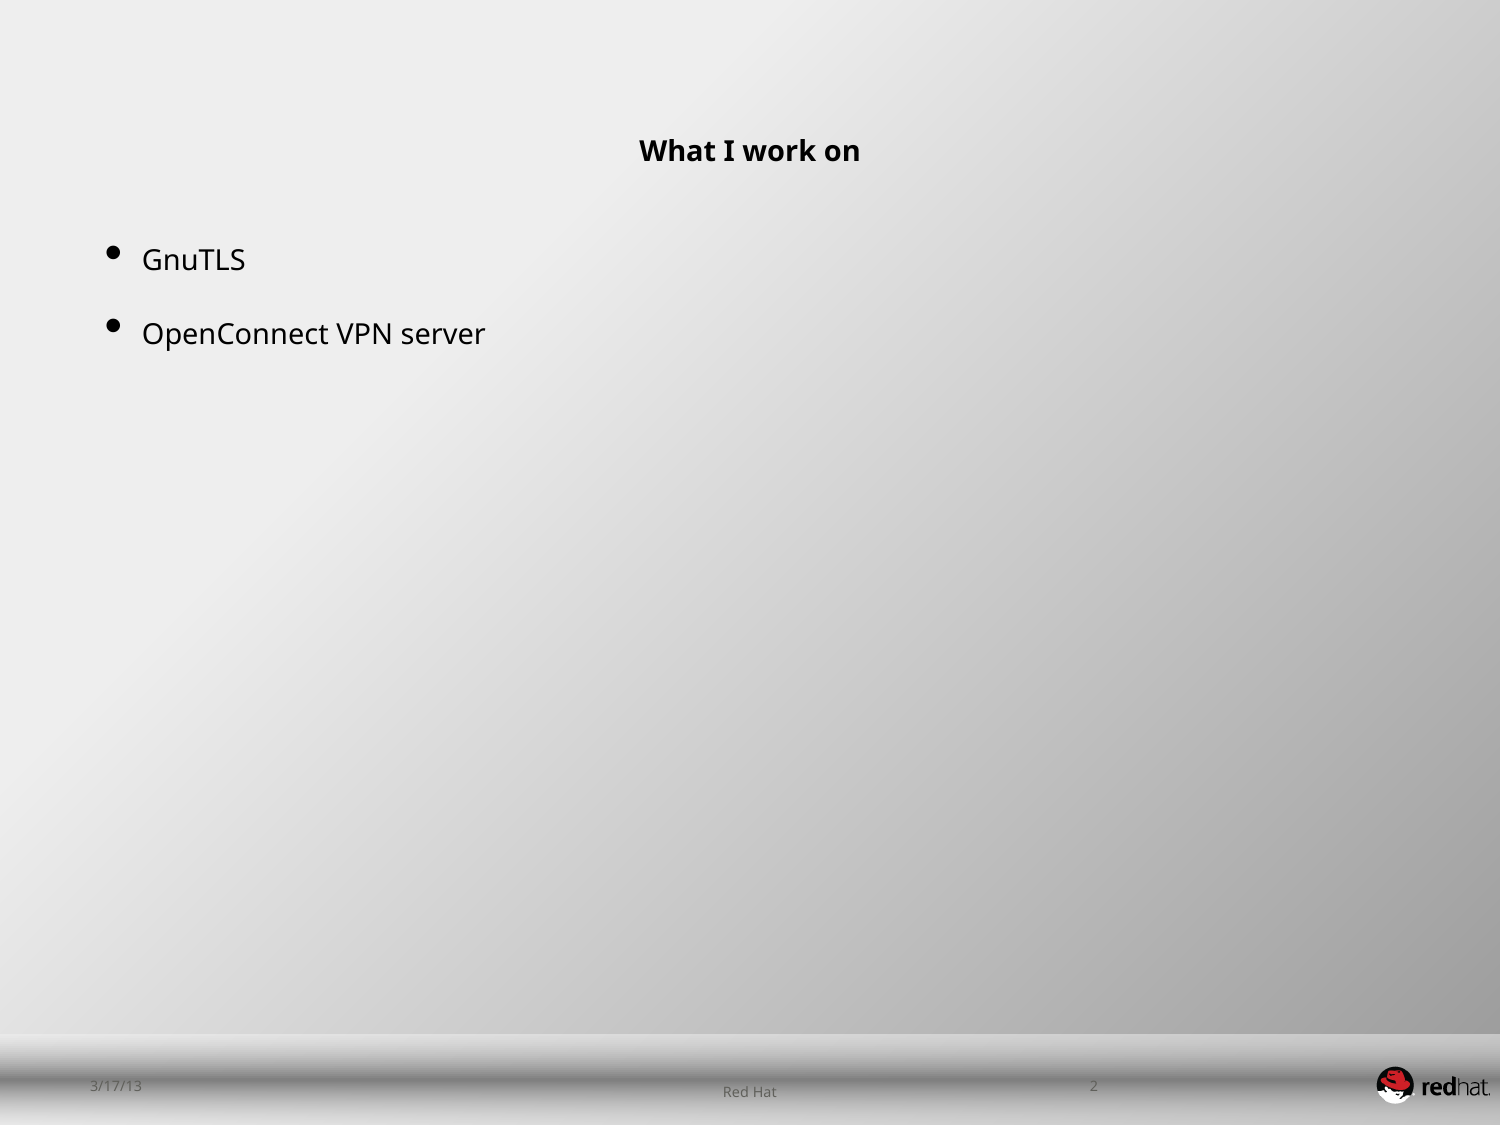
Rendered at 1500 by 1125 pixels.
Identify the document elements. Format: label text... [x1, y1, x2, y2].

slide_number <number> [1074, 1051, 1337, 1112]
footer Red Hat [300, 1065, 1200, 1110]
picture [1364, 1057, 1500, 1110]
slide_number 3/17/13 [75, 1051, 425, 1112]
title What I work on [75, 22, 1426, 188]
list GnuTLS OpenConnect VPN server [74, 209, 1425, 1012]
